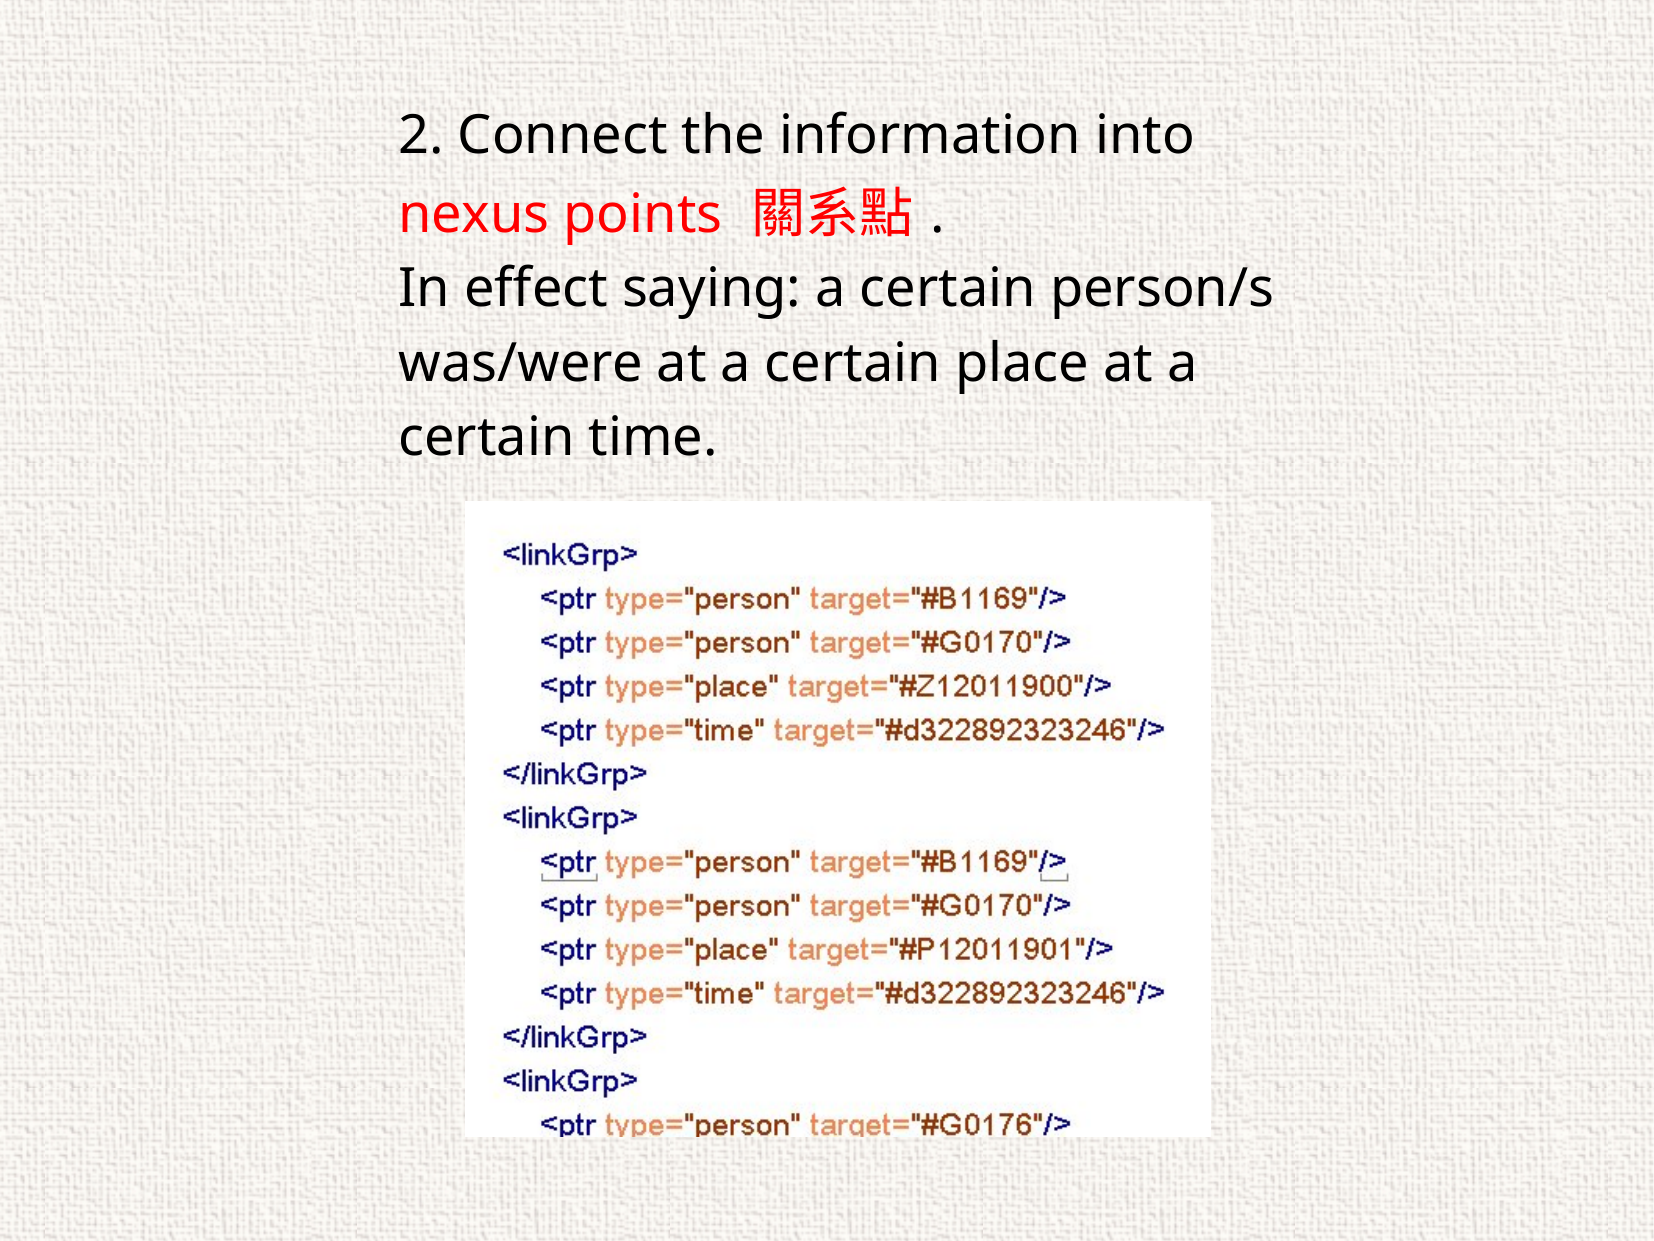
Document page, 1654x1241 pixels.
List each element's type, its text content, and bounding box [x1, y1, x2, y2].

text_box 2. Connect the information into nexus points 關系點. In effect saying: a certain person/s was/were at a certain place at a certain time. [383, 88, 1300, 468]
picture [0, 0, 1654, 1241]
